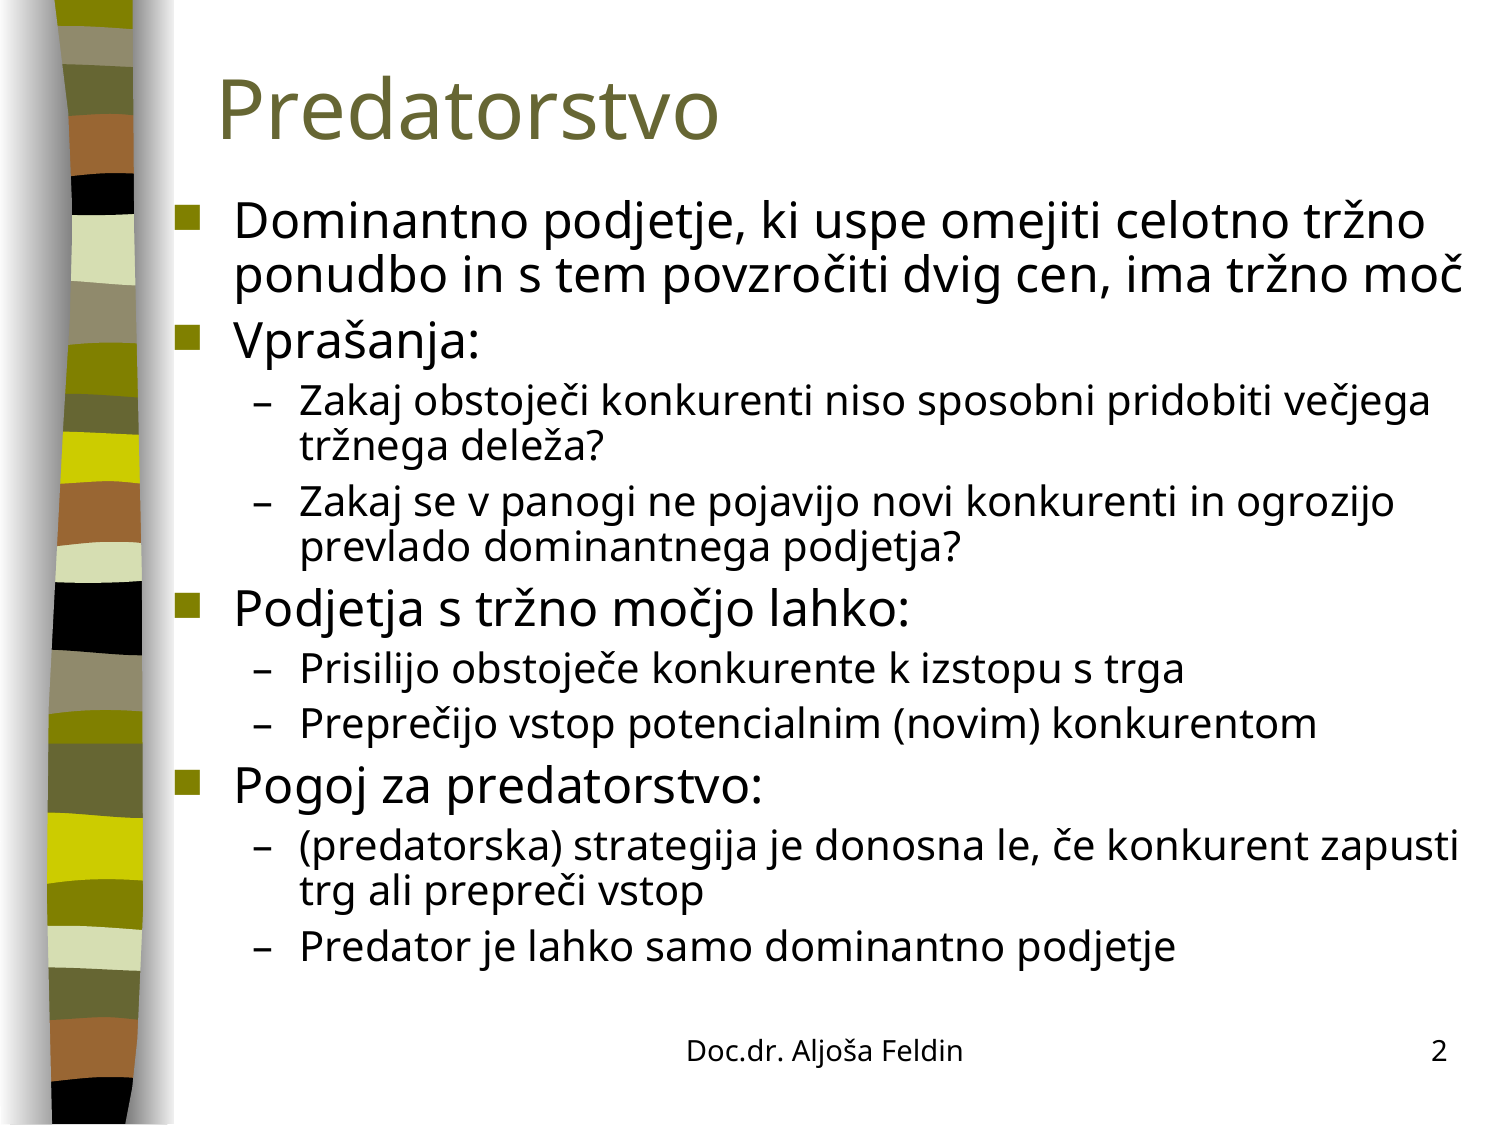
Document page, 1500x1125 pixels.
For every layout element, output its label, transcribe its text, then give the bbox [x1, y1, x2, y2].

list Dominantno podjetje, ki uspe omejiti celotno tržno ponudbo in s tem povzročiti dvig cen, ima tržno moč Vprašanja: Zakaj obstoječi konkurenti niso sposobni pridobiti večjega tržnega deleža? Zakaj se v panogi ne pojavijo novi konkurenti in ogrozijo prevlado dominantnega podjetja? Podjetja s tržno močjo lahko: Prisilijo obstoječe konkurente k izstopu s trga Preprečijo vstop potencialnim (novim) konkurentom Pogoj za predatorstvo: (predatorska) strategija je donosna le, če konkurent zapusti trg ali prepreči vstop Predator je lahko samo dominantno podjetje [162, 187, 1500, 1051]
text_box <number> [1149, 1025, 1463, 1101]
text_box Doc.dr. Aljoša Feldin [587, 1025, 1063, 1101]
title Predatorstvo [199, 12, 1500, 187]
